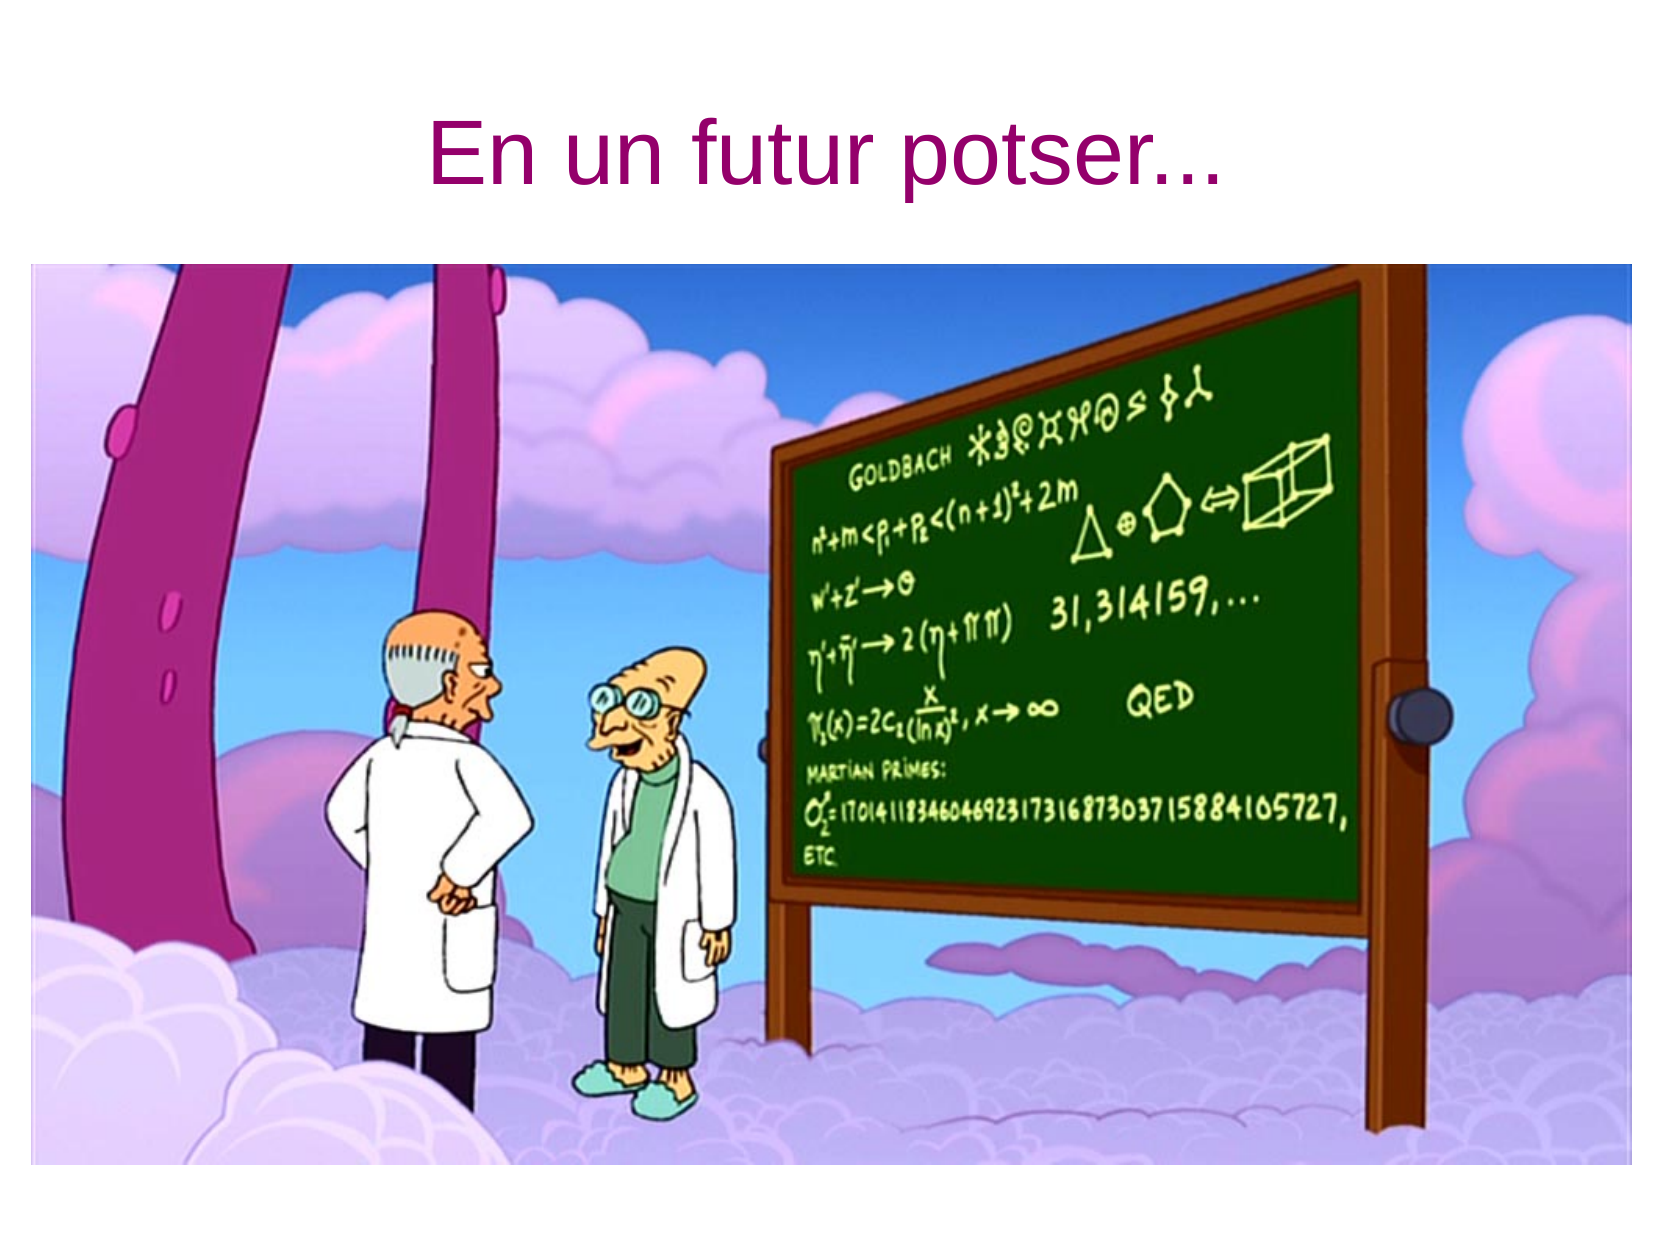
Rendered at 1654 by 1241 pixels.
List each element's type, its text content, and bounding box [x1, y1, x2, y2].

title En un futur potser... [82, 49, 1571, 257]
picture [31, 264, 1632, 1165]
